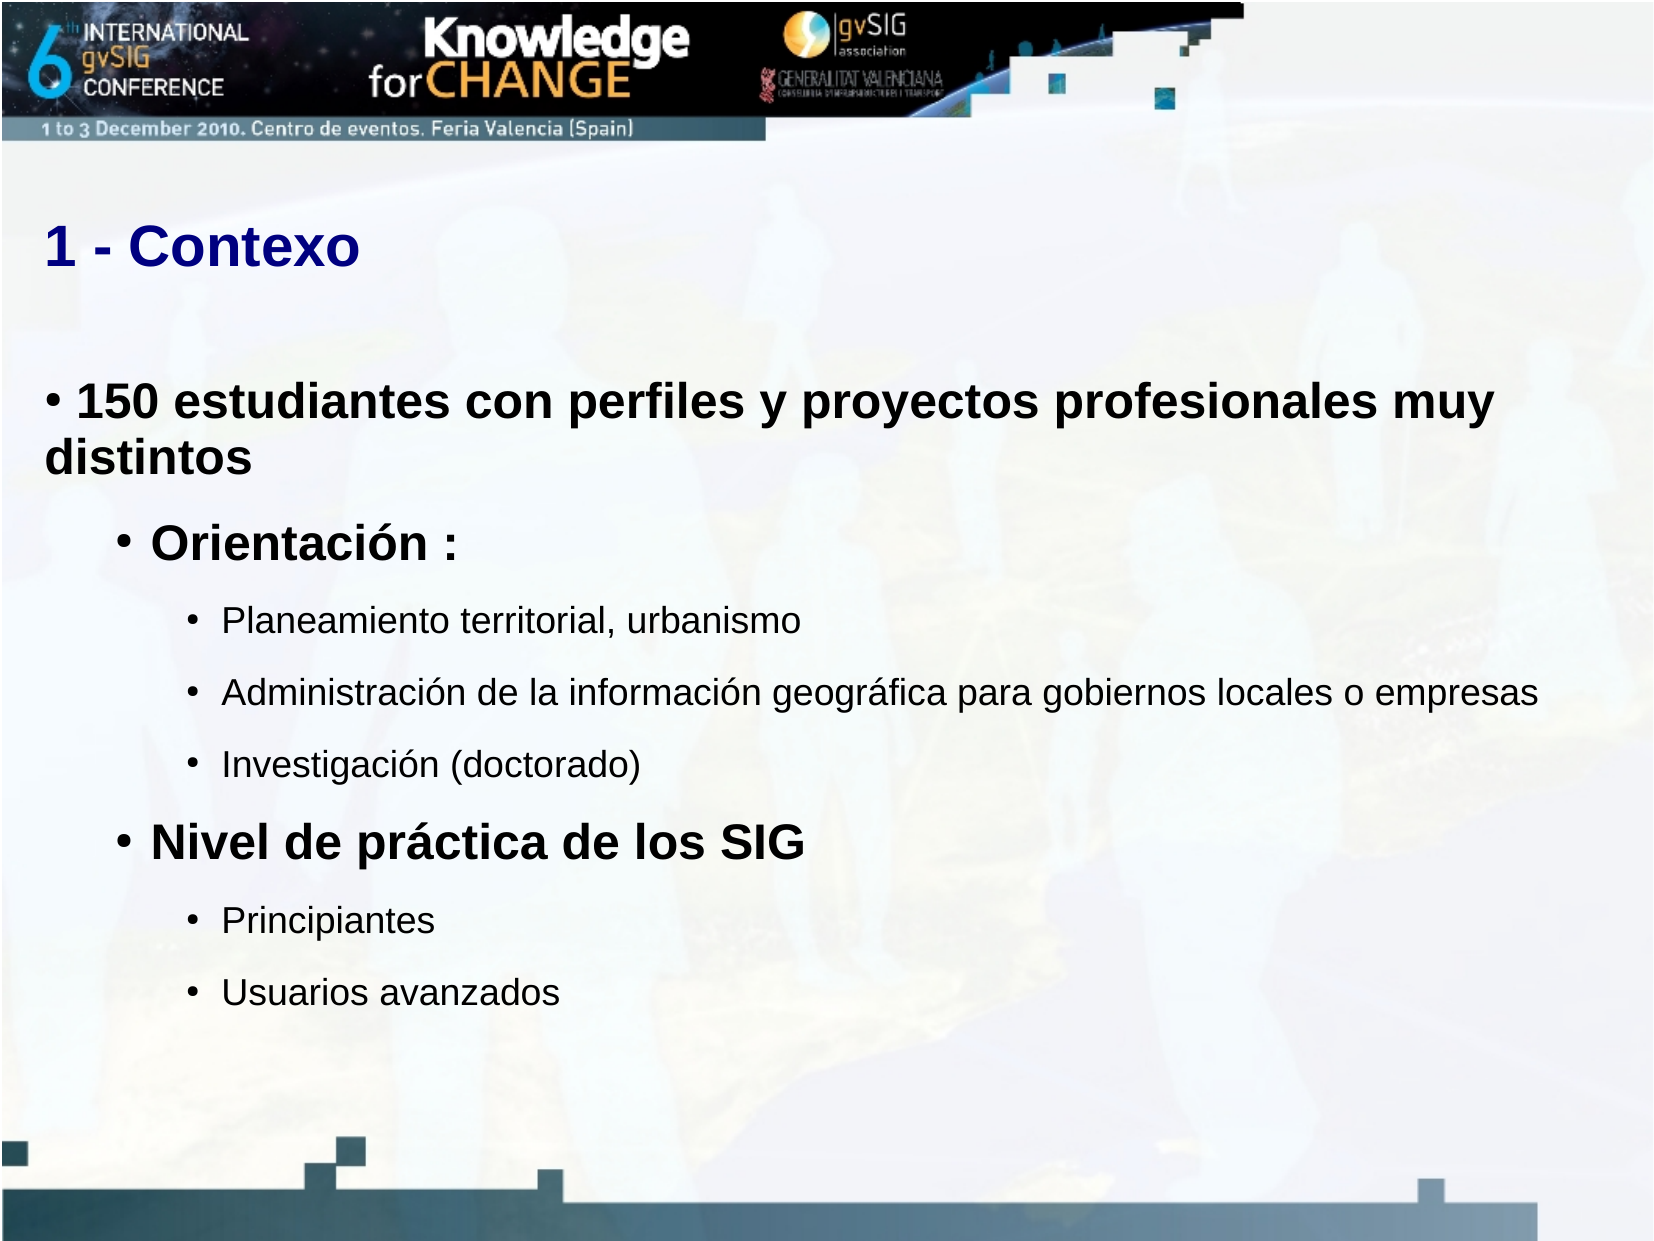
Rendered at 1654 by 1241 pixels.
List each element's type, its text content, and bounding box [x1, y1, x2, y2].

picture [2, 2, 1654, 1241]
text_box 1 - Contexo 150 estudiantes con perfiles y proyectos profesionales muy distintos Orientación : Planeamiento territorial, urbanismo Administración de la información geográfica para gobiernos locales o empresas Investigación (doctorado) Nivel de práctica de los SIG Principiantes Usuarios avanzados [29, 206, 1625, 1034]
